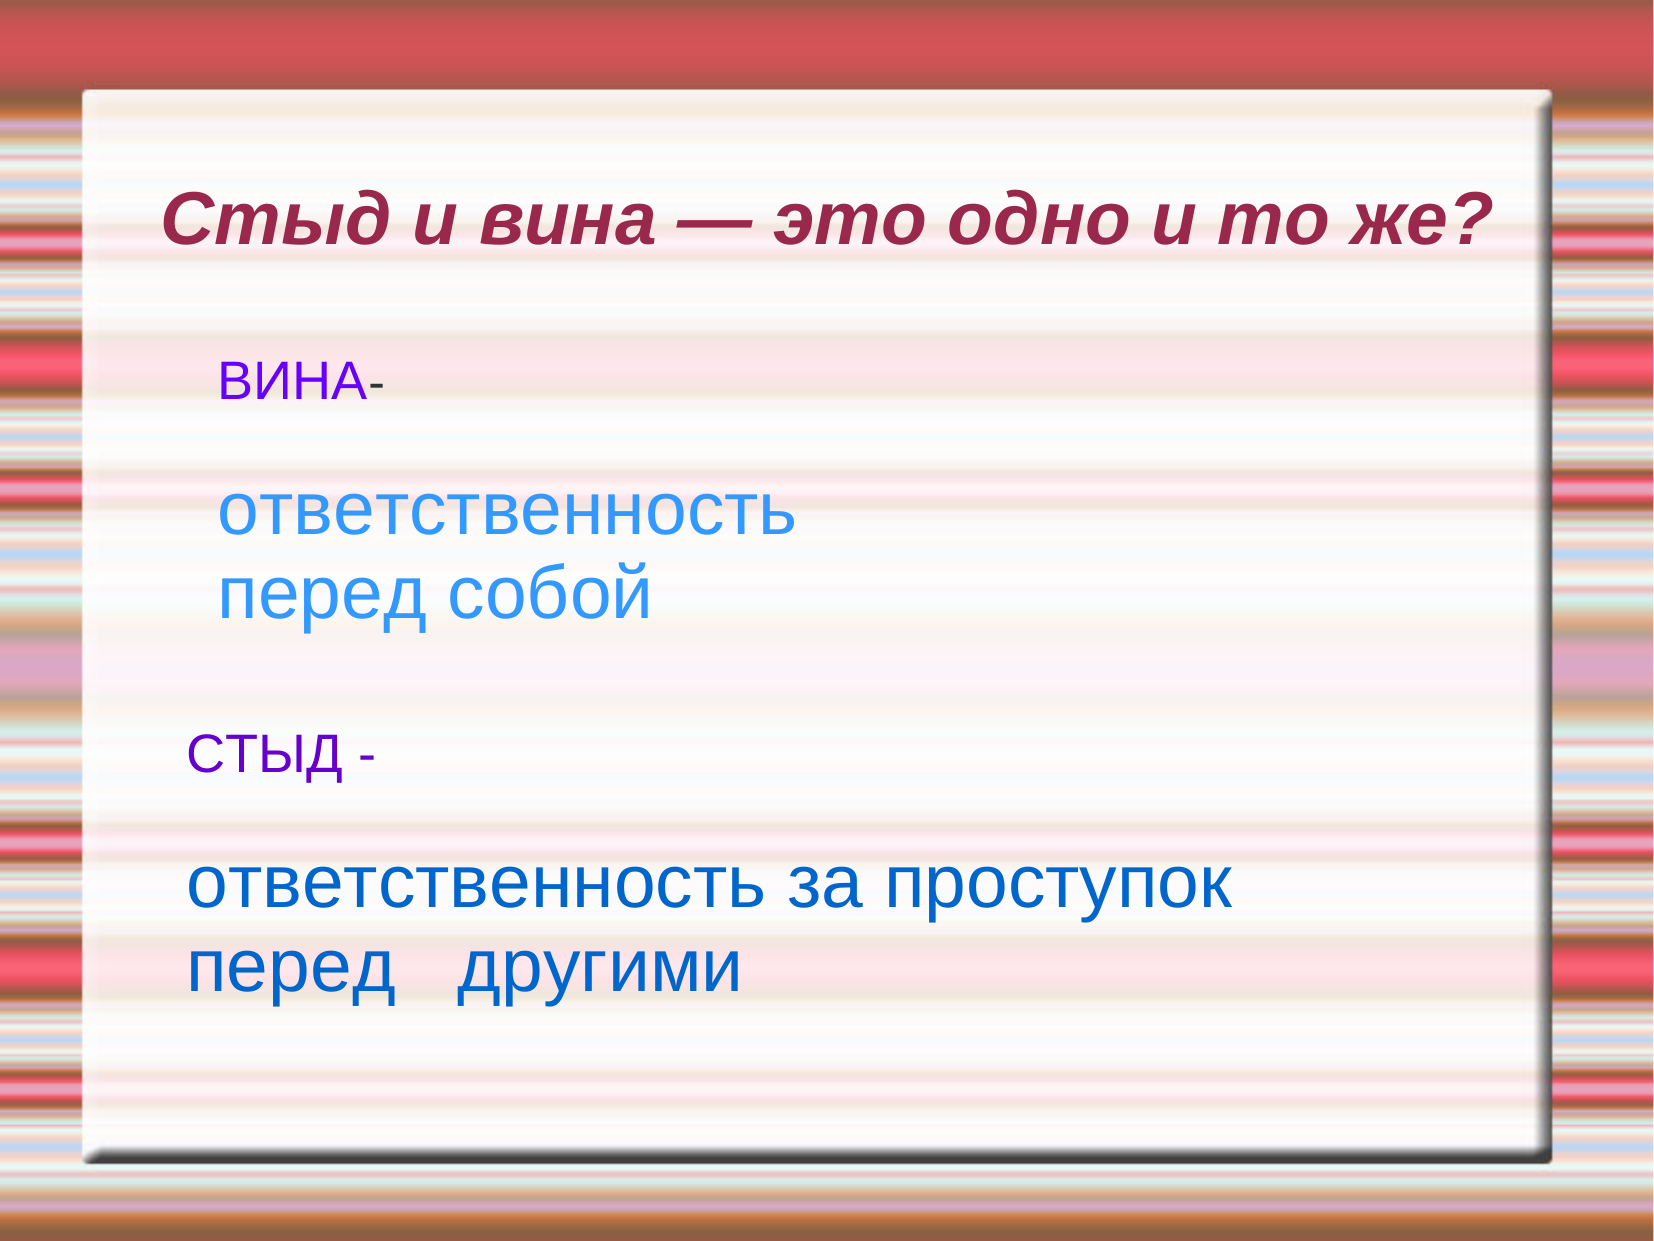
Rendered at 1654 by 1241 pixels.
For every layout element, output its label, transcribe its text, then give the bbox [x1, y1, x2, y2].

list ВИНА- ответственность перед собой [134, 350, 1516, 724]
list СТЫД - ответственность за проступок перед другими [103, 723, 1485, 1096]
picture [0, 0, 1654, 1241]
title Стыд и вина — это одно и то же? [121, 114, 1534, 322]
